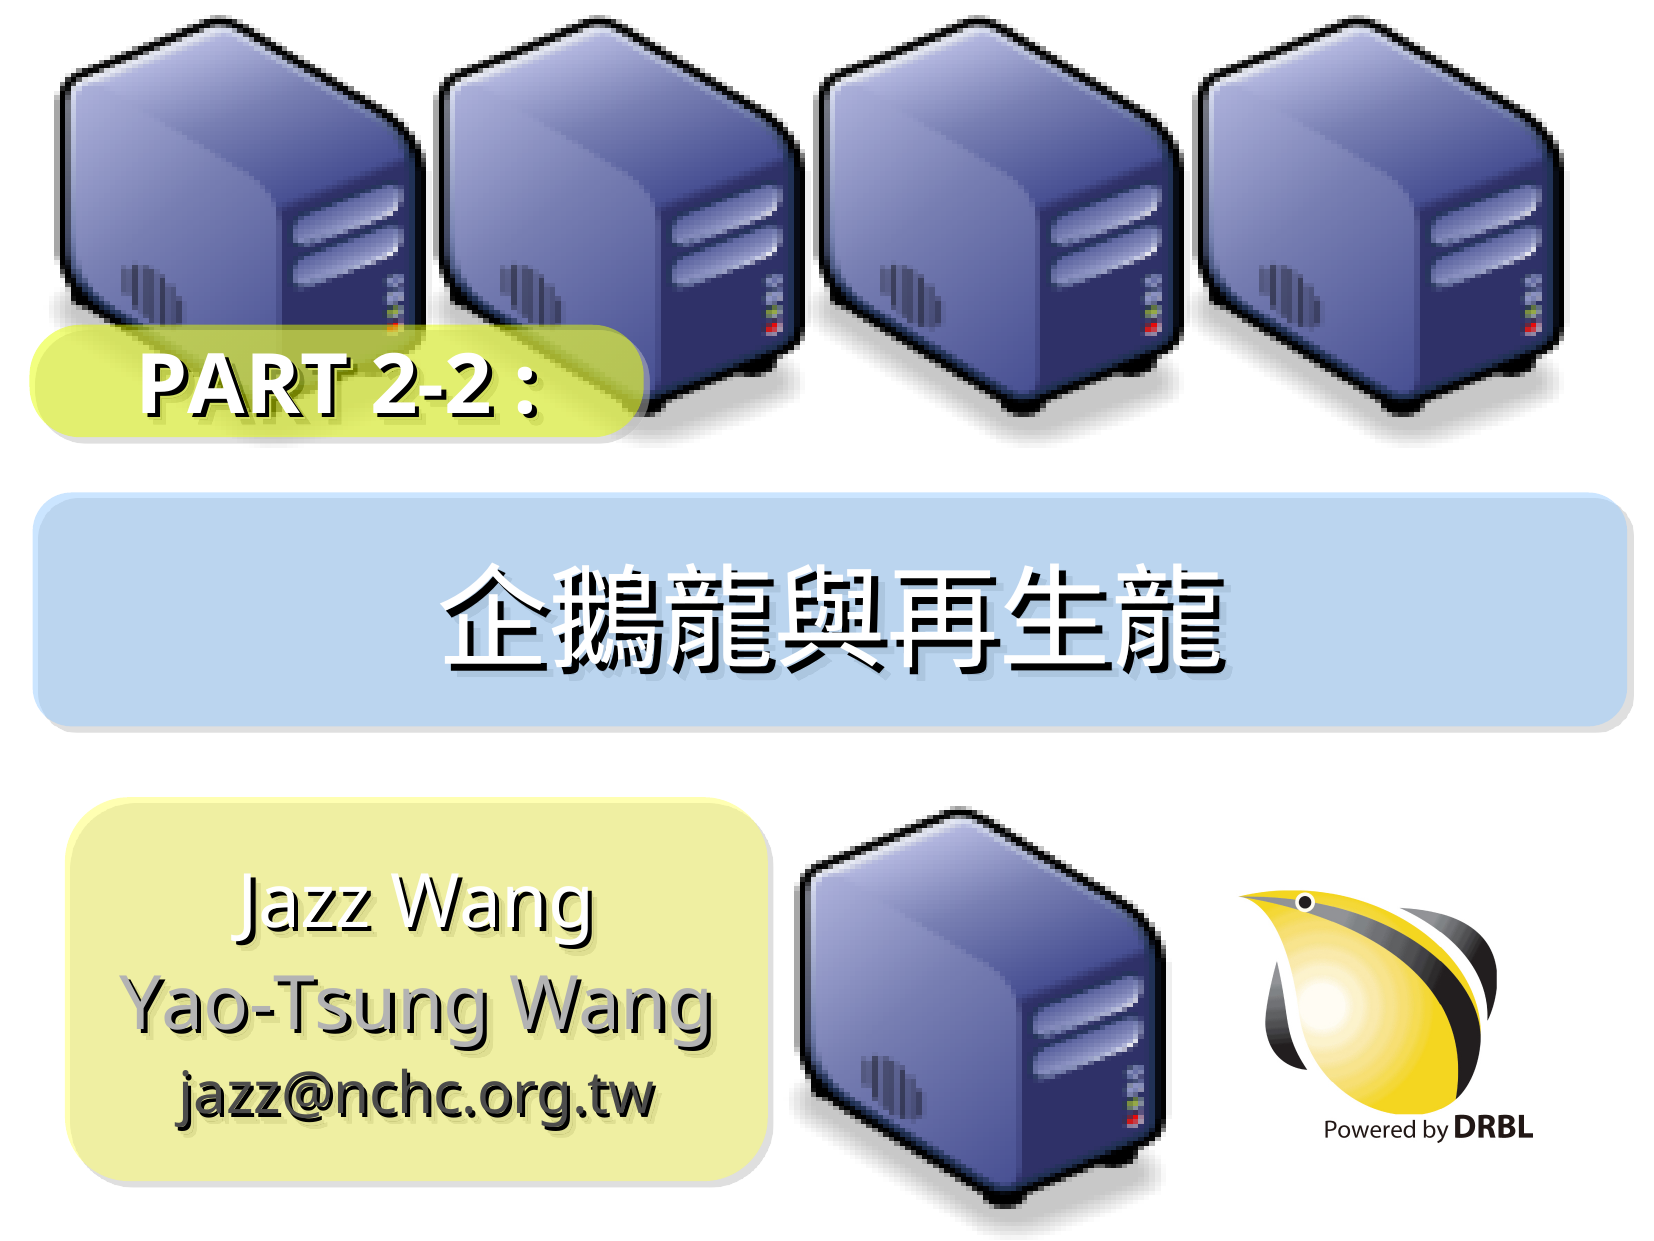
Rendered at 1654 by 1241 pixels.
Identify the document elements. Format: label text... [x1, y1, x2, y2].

picture [27, 2, 1609, 502]
text_box PART 2-2 : [29, 324, 644, 438]
text_box Jazz Wang Yao-Tsung Wang jazz@nchc.org.tw [64, 797, 768, 1182]
picture [1224, 874, 1548, 1152]
text_box 企鵝龍與再生龍 [32, 498, 1628, 727]
picture [767, 793, 1211, 1241]
